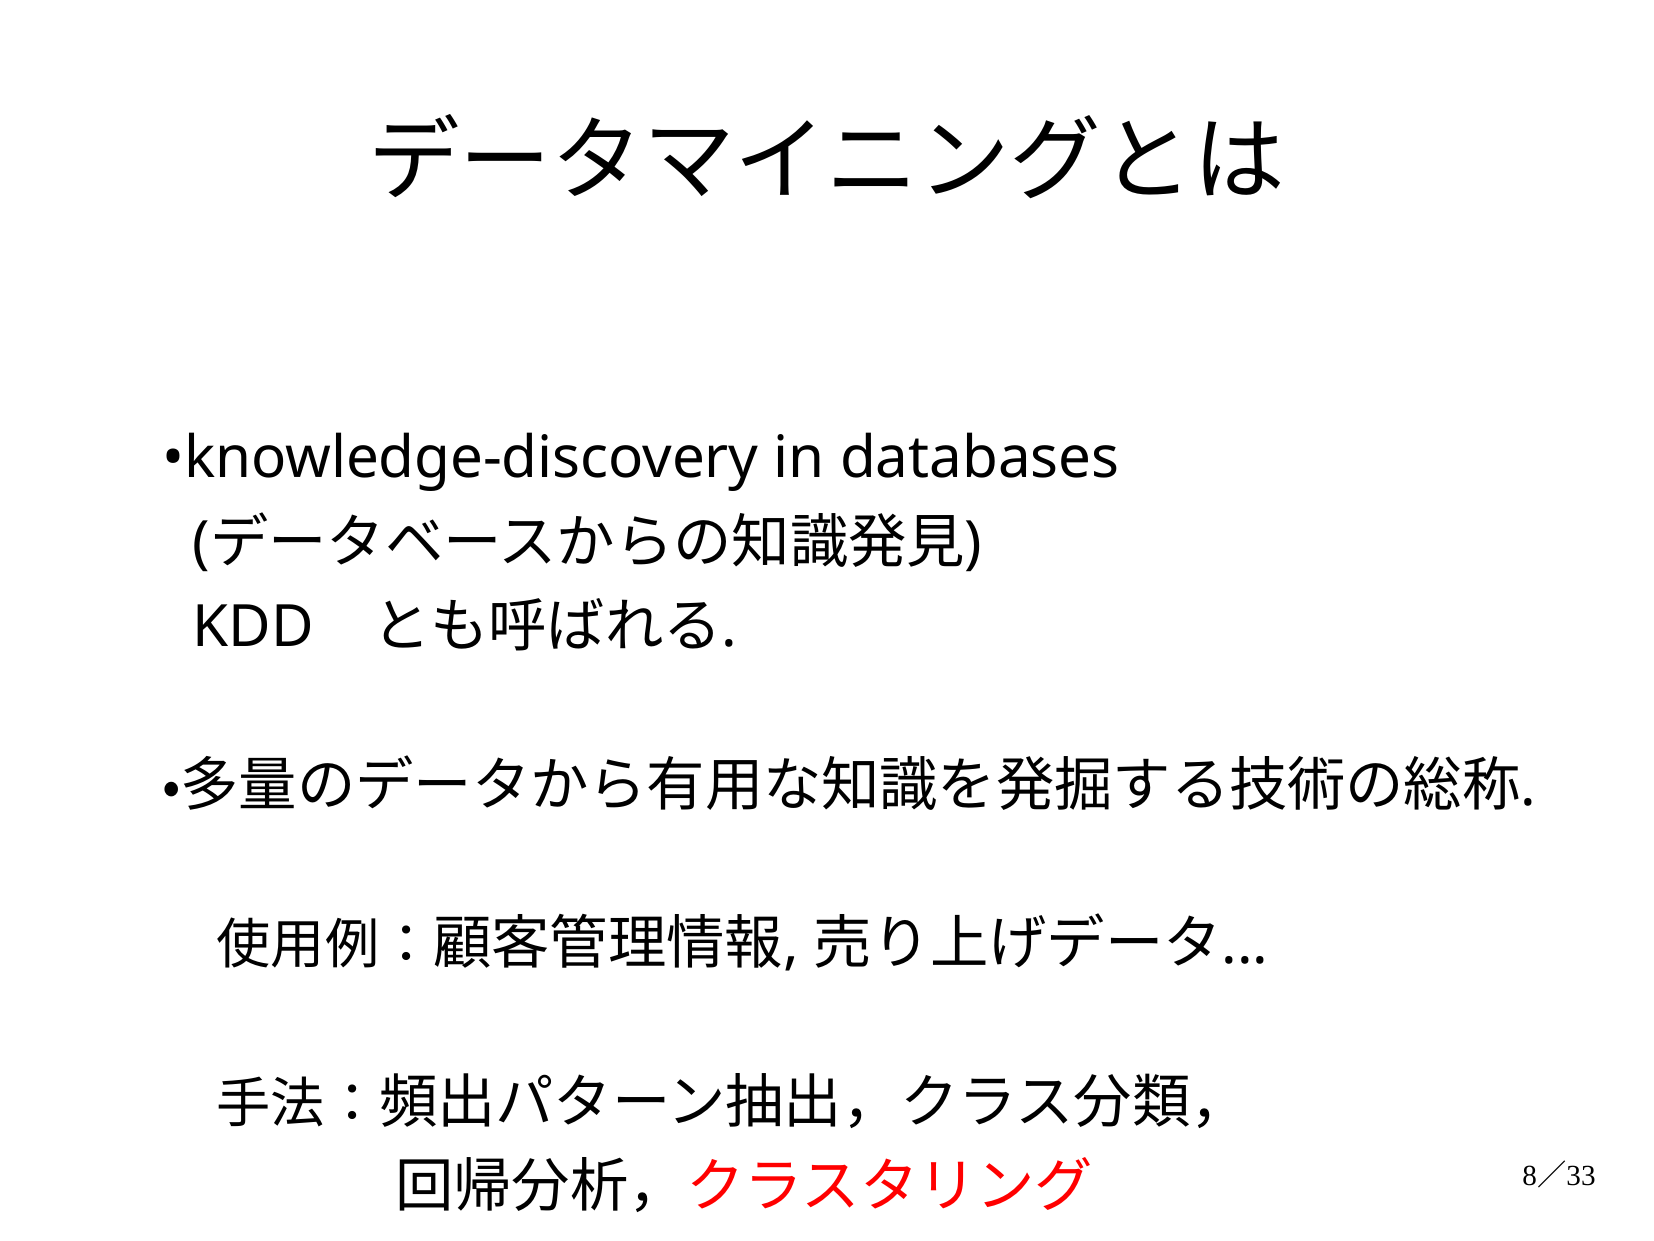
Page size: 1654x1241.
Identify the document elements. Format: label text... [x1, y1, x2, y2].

title データマイニングとは [82, 49, 1571, 257]
text_box •knowledge-discovery in databases (データベースからの知識発見) KDD とも呼ばれる. •多量のデータから有用な知識を発掘する技術の総称. 使用例：顧客管理情報, 売り上げデータ... 手法：頻出パターン抽出，クラス分類， 回帰分析，クラスタリング [147, 265, 1595, 1069]
